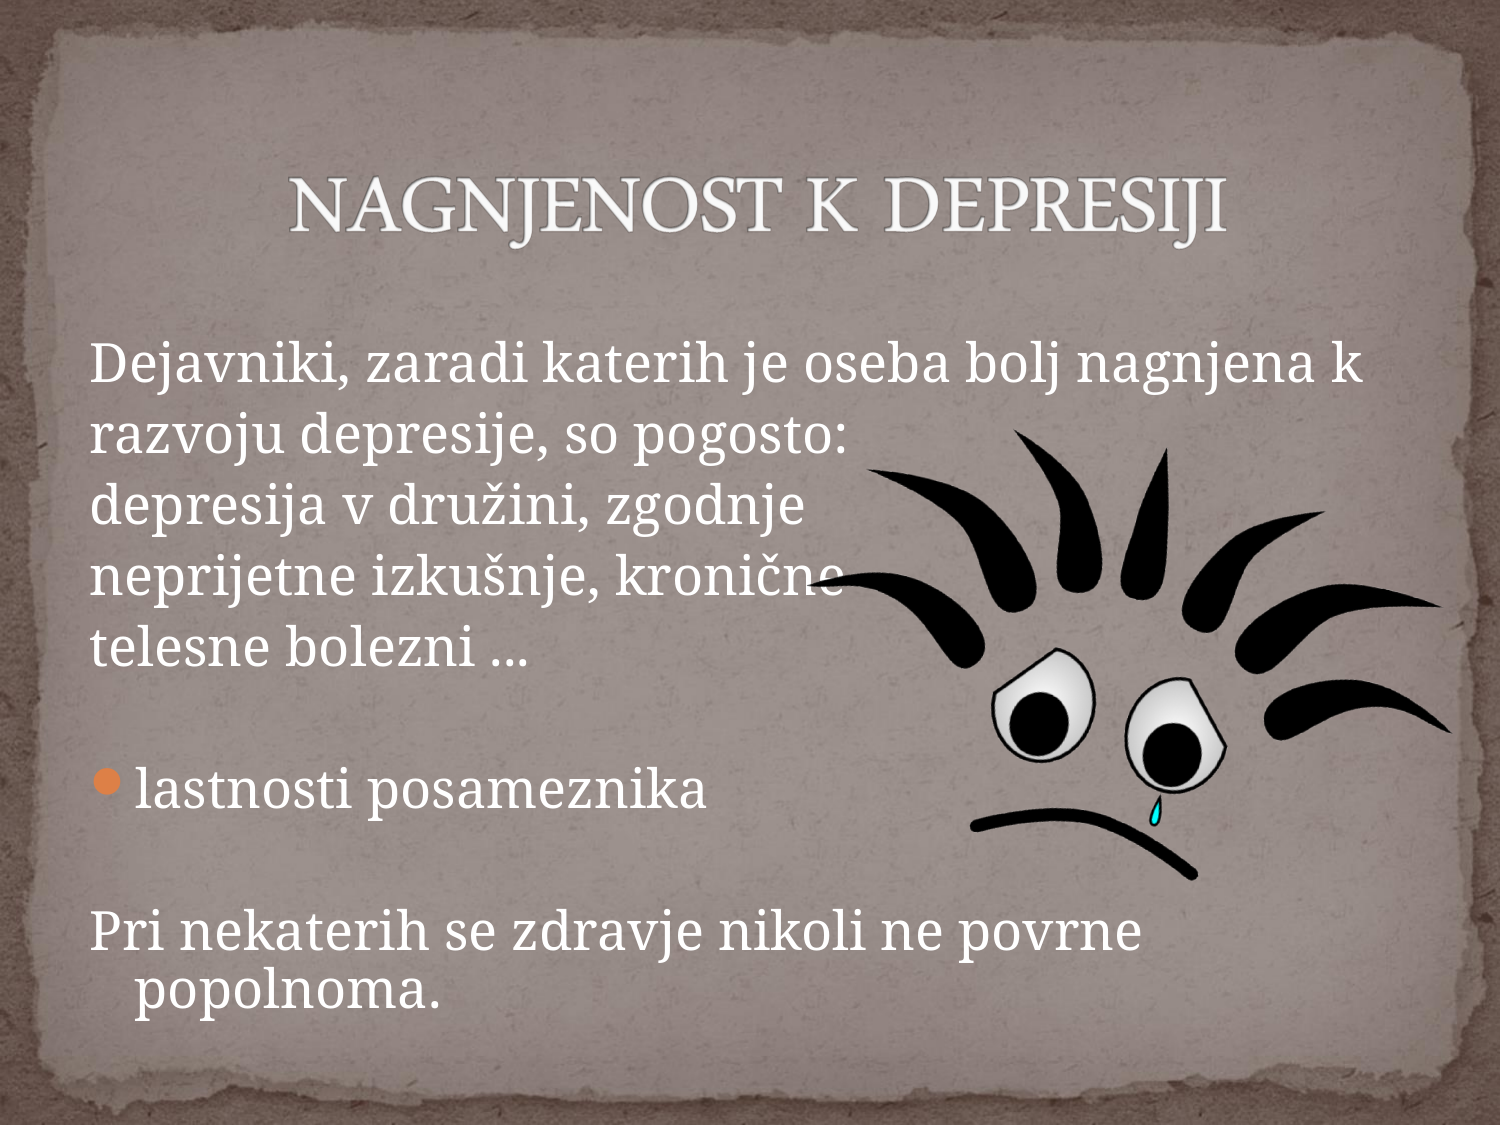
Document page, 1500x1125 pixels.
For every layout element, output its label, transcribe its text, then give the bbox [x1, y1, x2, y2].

list Dejavniki, zaradi katerih je oseba bolj nagnjena k razvoju depresije, so pogosto: depresija v družini, zgodnje neprijetne izkušnje, kronične telesne bolezni ... lastnosti posameznika Pri nekaterih se zdravje nikoli ne povrne popolnoma. [75, 328, 1425, 1087]
picture [0, 0, 1500, 1125]
